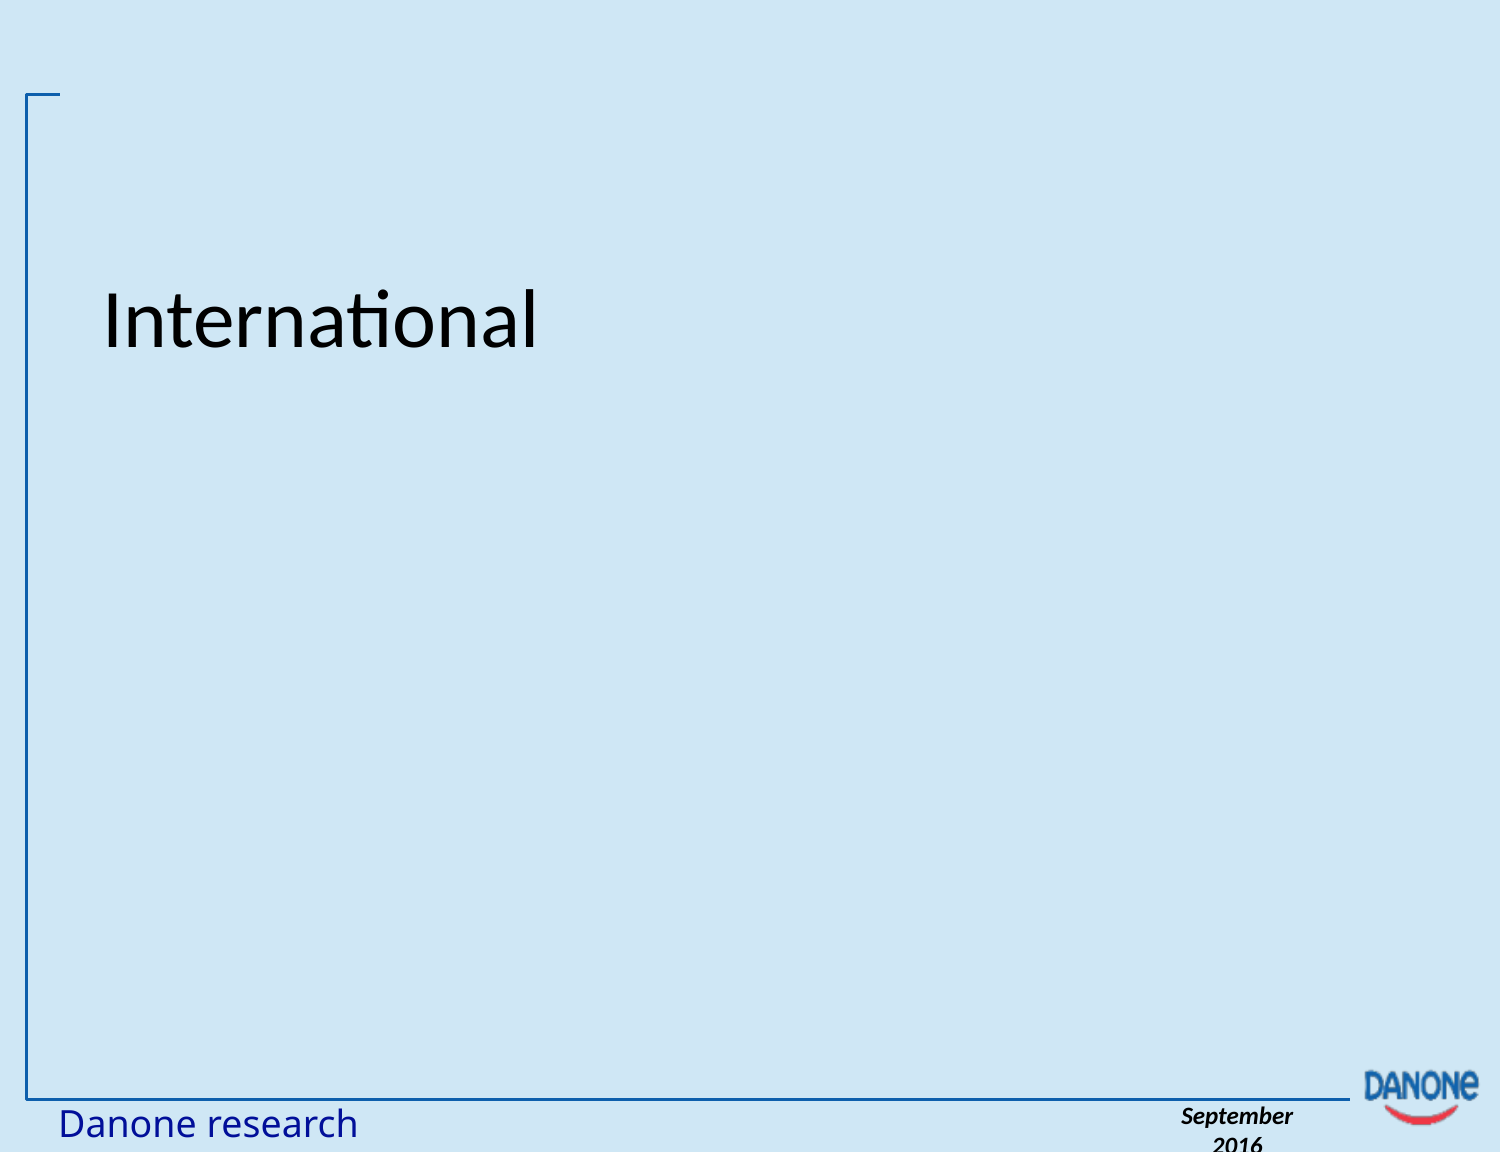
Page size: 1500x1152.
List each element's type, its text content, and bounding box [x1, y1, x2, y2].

picture [1362, 1067, 1482, 1130]
text_box International [87, 257, 1475, 372]
text_box September 2016 [1147, 1092, 1327, 1152]
text_box Danone research [43, 1092, 392, 1152]
